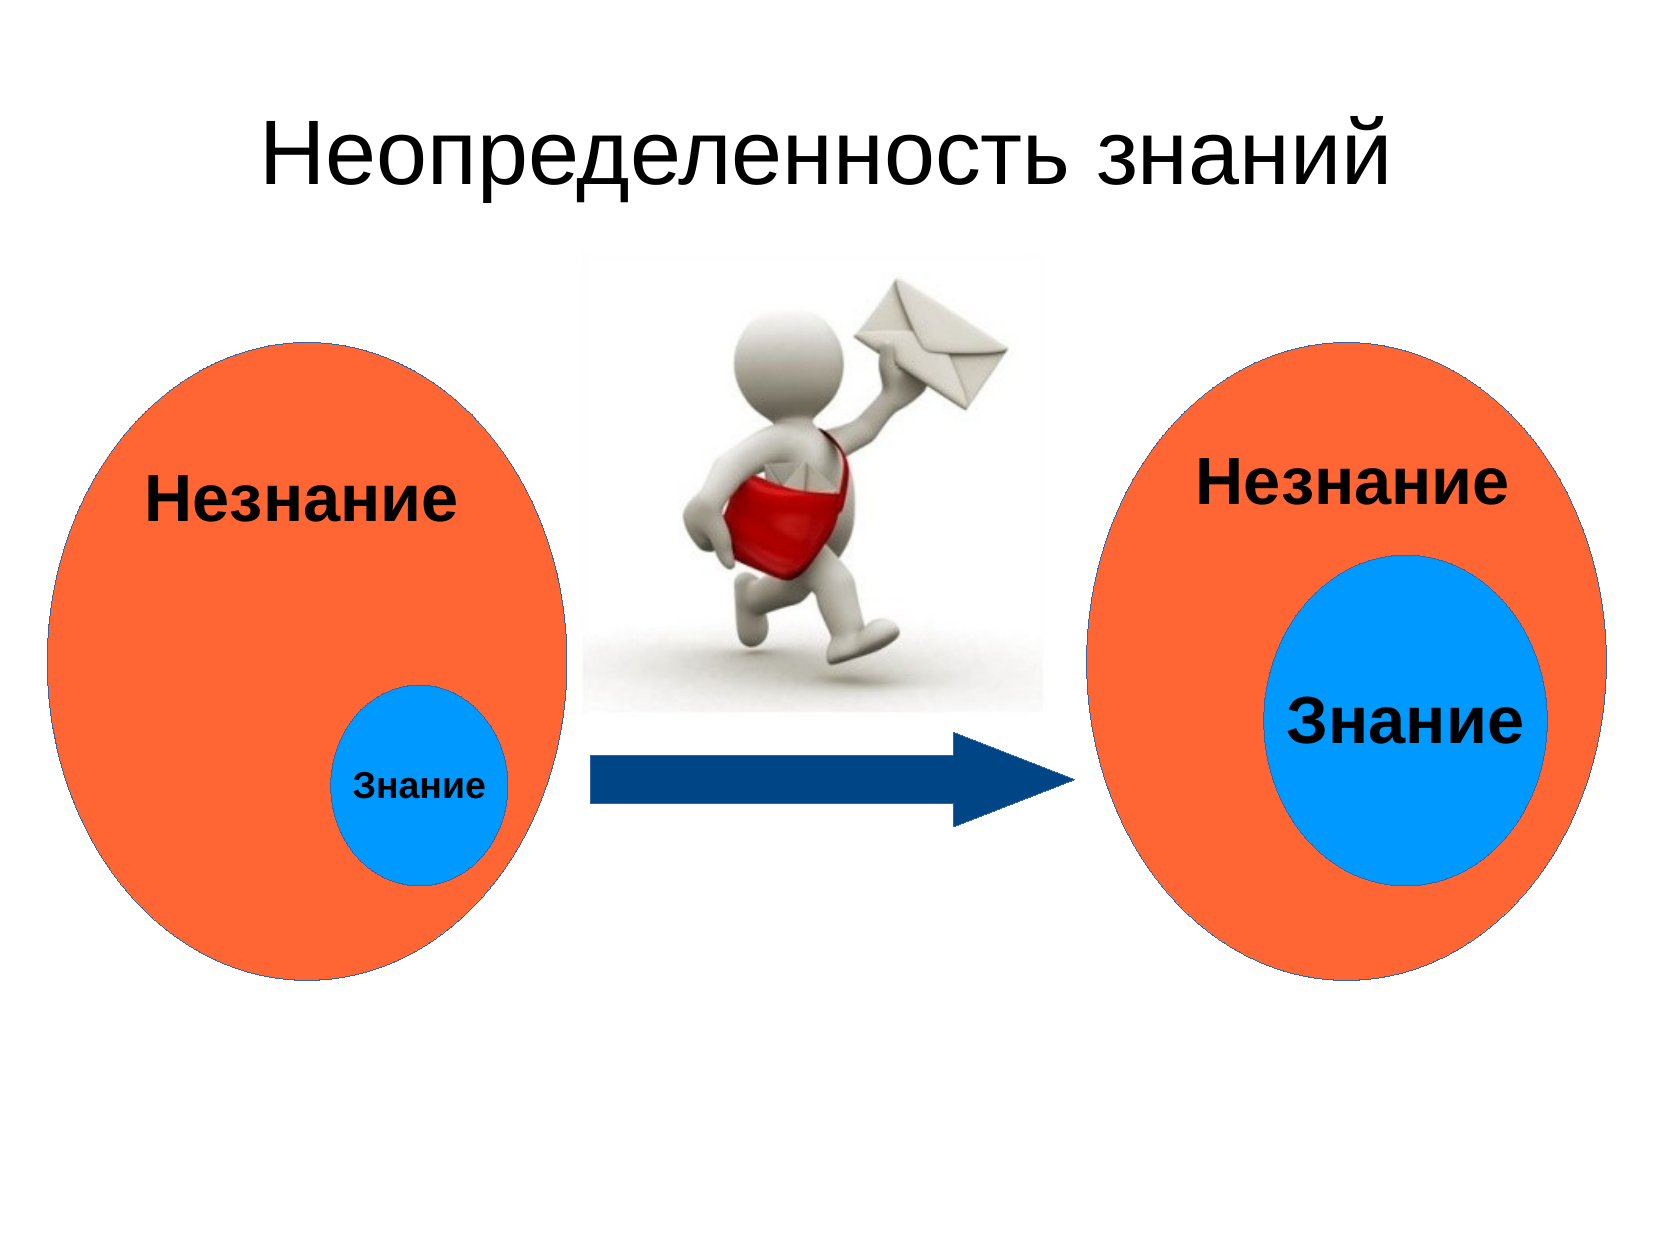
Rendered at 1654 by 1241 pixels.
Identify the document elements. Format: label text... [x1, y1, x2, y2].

text_box Незнание [1181, 437, 1526, 527]
title Неопределенность знаний [82, 49, 1571, 257]
text_box [1086, 342, 1607, 981]
text_box [590, 732, 1075, 827]
text_box Знание [330, 685, 508, 886]
text_box Незнание [129, 453, 475, 544]
text_box Знание [1263, 555, 1548, 886]
text_box [47, 342, 567, 981]
picture [578, 247, 1048, 717]
